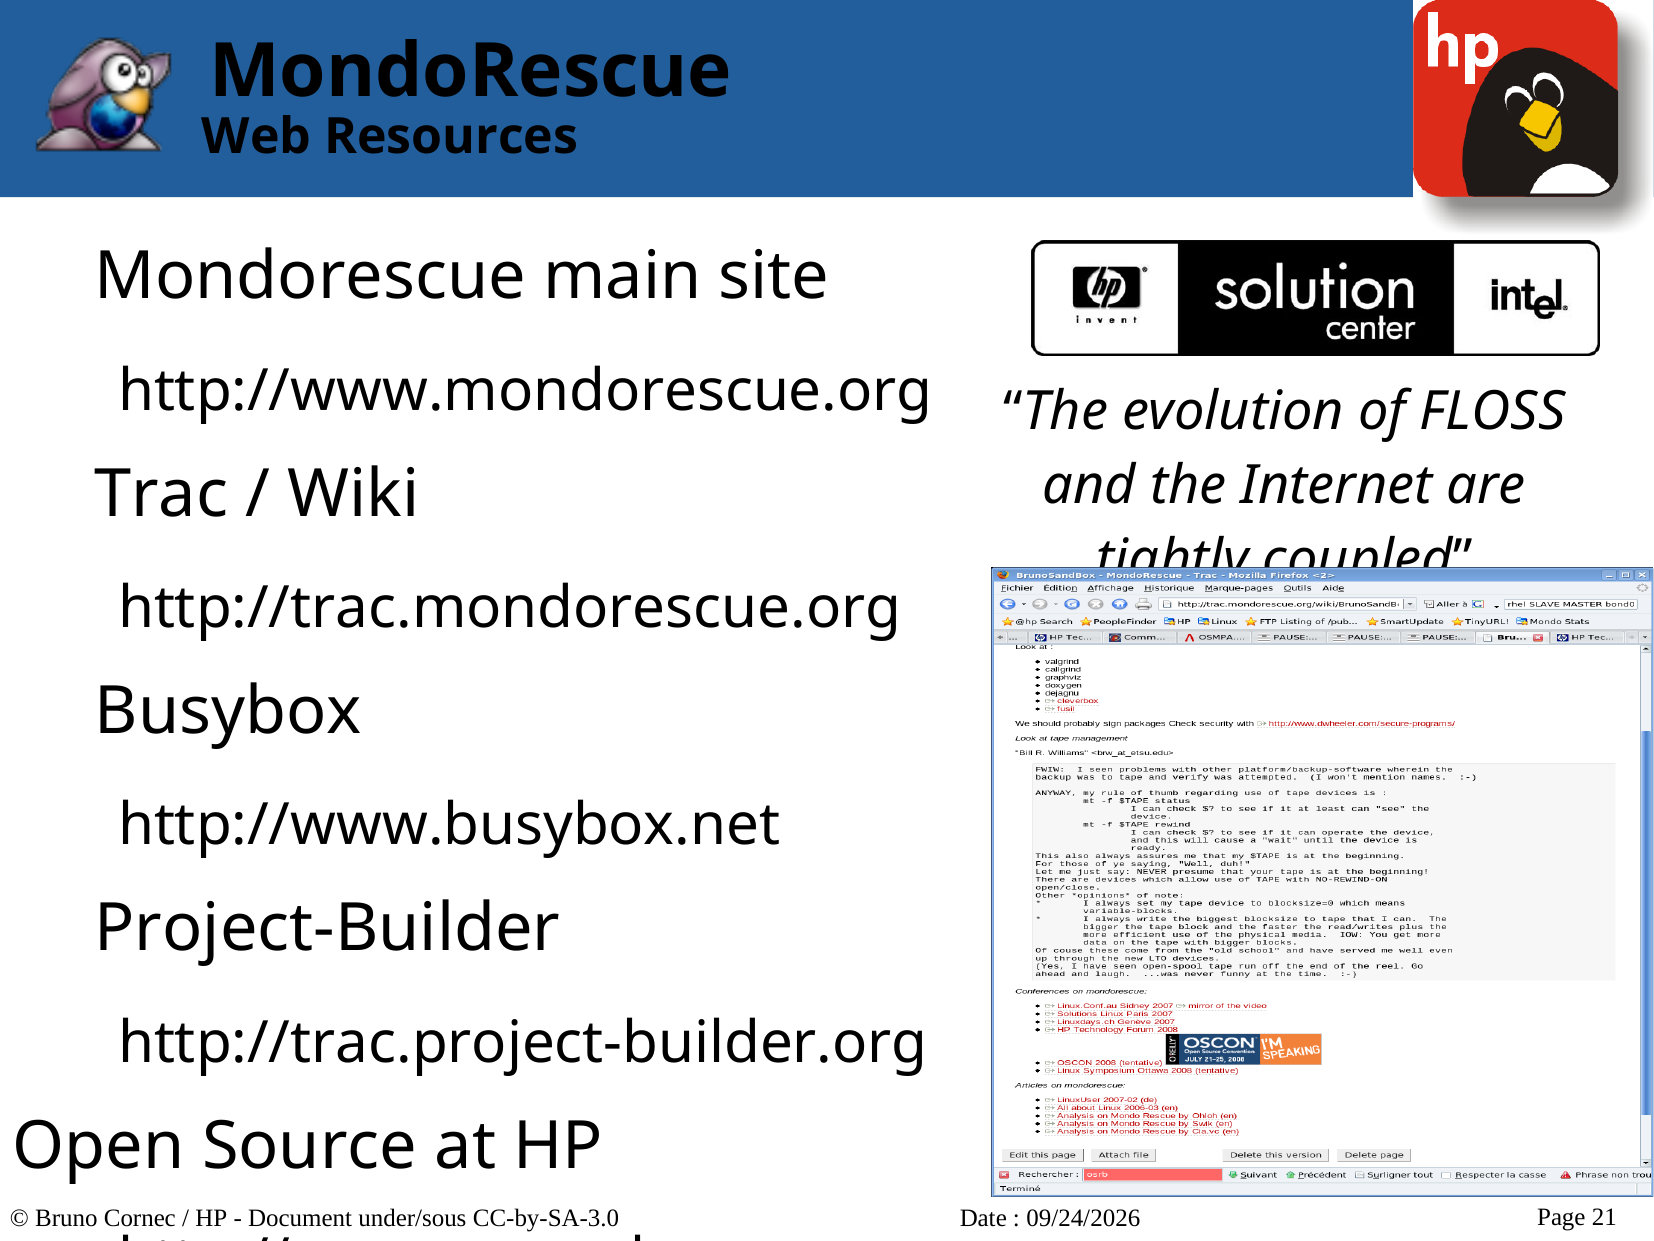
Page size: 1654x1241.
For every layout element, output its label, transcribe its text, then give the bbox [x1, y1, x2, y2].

picture [991, 567, 1654, 1197]
picture [1031, 240, 1600, 356]
text_box “The evolution of FLOSS and the Internet are tightly coupled” [1003, 371, 1631, 567]
picture [1413, 0, 1654, 235]
title Web Resources [201, 32, 1191, 241]
picture [0, 0, 211, 199]
list Mondorescue main site http://www.mondorescue.org Trac / Wiki http://trac.mondorescue.org Busybox http://www.busybox.net Project-Builder http://trac.project-builder.org Open Source at HP http://opensource.hp.com [11, 227, 1089, 1241]
